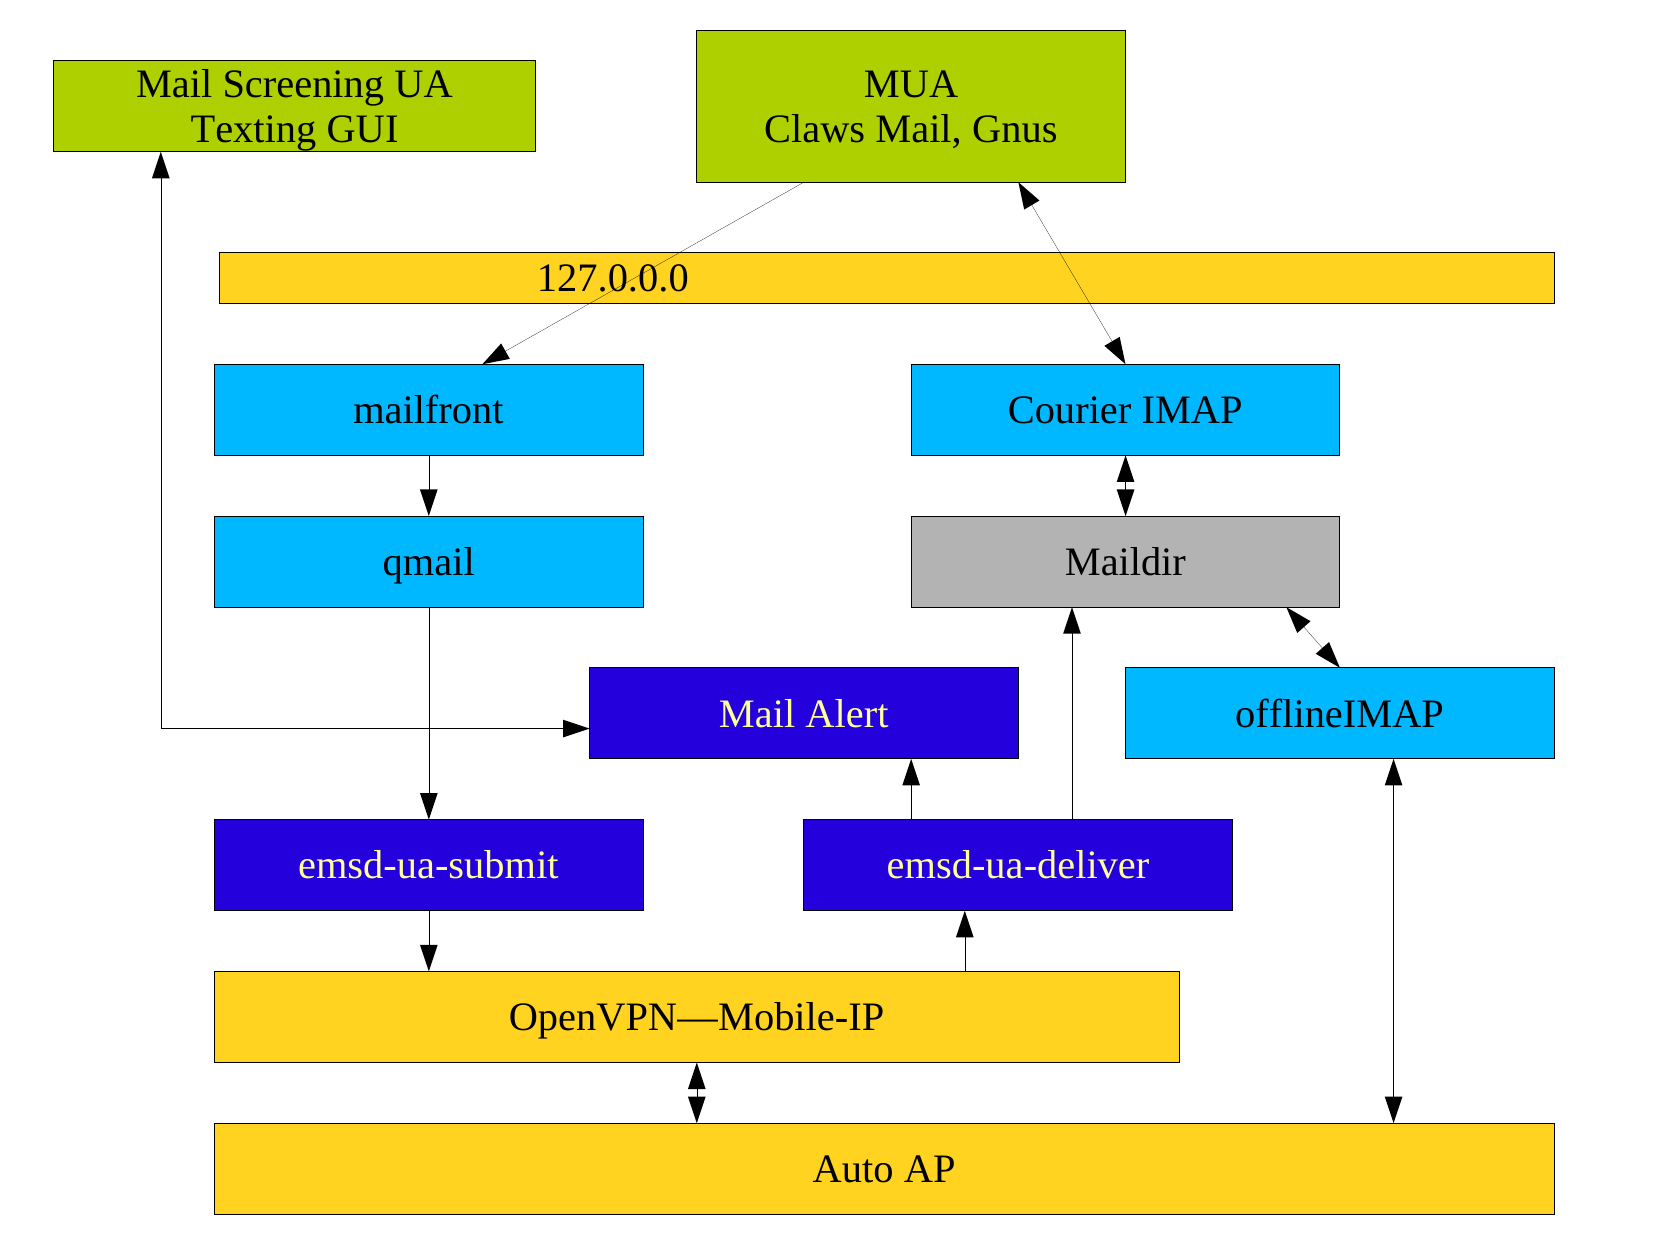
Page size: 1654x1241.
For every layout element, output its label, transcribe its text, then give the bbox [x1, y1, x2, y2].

text_box emsd-ua-submit [214, 819, 644, 911]
text_box 127.0.0.0 [219, 252, 678, 304]
text_box emsd-ua-deliver [803, 819, 1233, 911]
text_box 127.0.0.0 [1061, 252, 1555, 304]
text_box 127.0.0.0 [612, 266, 622, 289]
text_box mailfront [214, 364, 644, 456]
text_box qmail [214, 516, 644, 608]
text_box Auto AP [214, 1123, 1555, 1215]
text_box Mail Alert [589, 667, 1019, 759]
text_box 127.0.0.0 [643, 269, 653, 290]
text_box 127.0.0.0 [591, 252, 1089, 304]
text_box Maildir [911, 516, 1340, 608]
text_box Mail Screening UA Texting GUI [53, 60, 536, 152]
text_box offlineIMAP [1125, 667, 1555, 759]
text_box MUA Claws Mail, Gnus [696, 30, 1126, 183]
text_box Courier IMAP [911, 364, 1340, 456]
text_box OpenVPN—Mobile-IP [214, 971, 1180, 1063]
